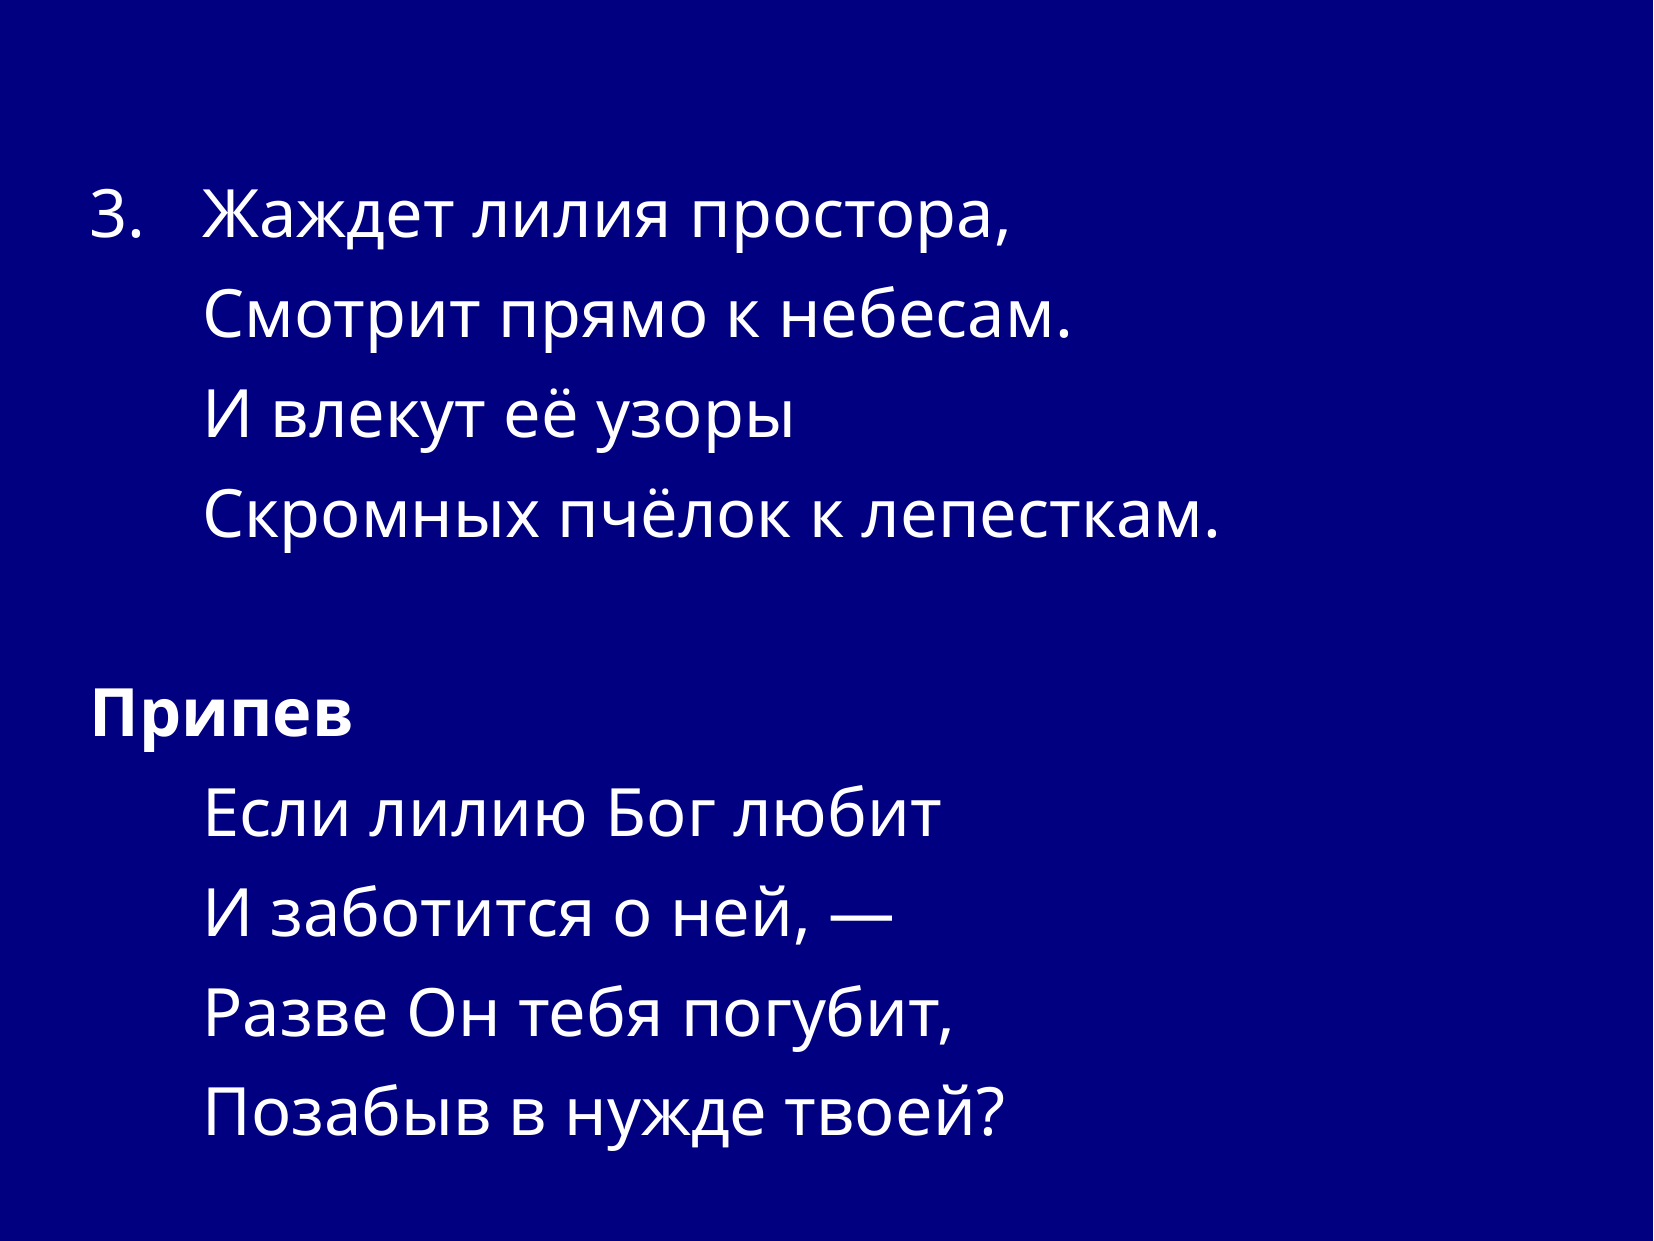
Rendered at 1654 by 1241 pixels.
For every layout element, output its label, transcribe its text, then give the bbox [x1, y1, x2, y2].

text_box 3. Жаждет лилия простора, Смотрит прямо к небесам. И влекут её узоры Скромных пчёлок к лепесткам. Припев Если лилию Бог любит И заботится о ней, — Разве Он тебя погубит, Позабыв в нужде твоей? [75, 150, 1576, 1163]
